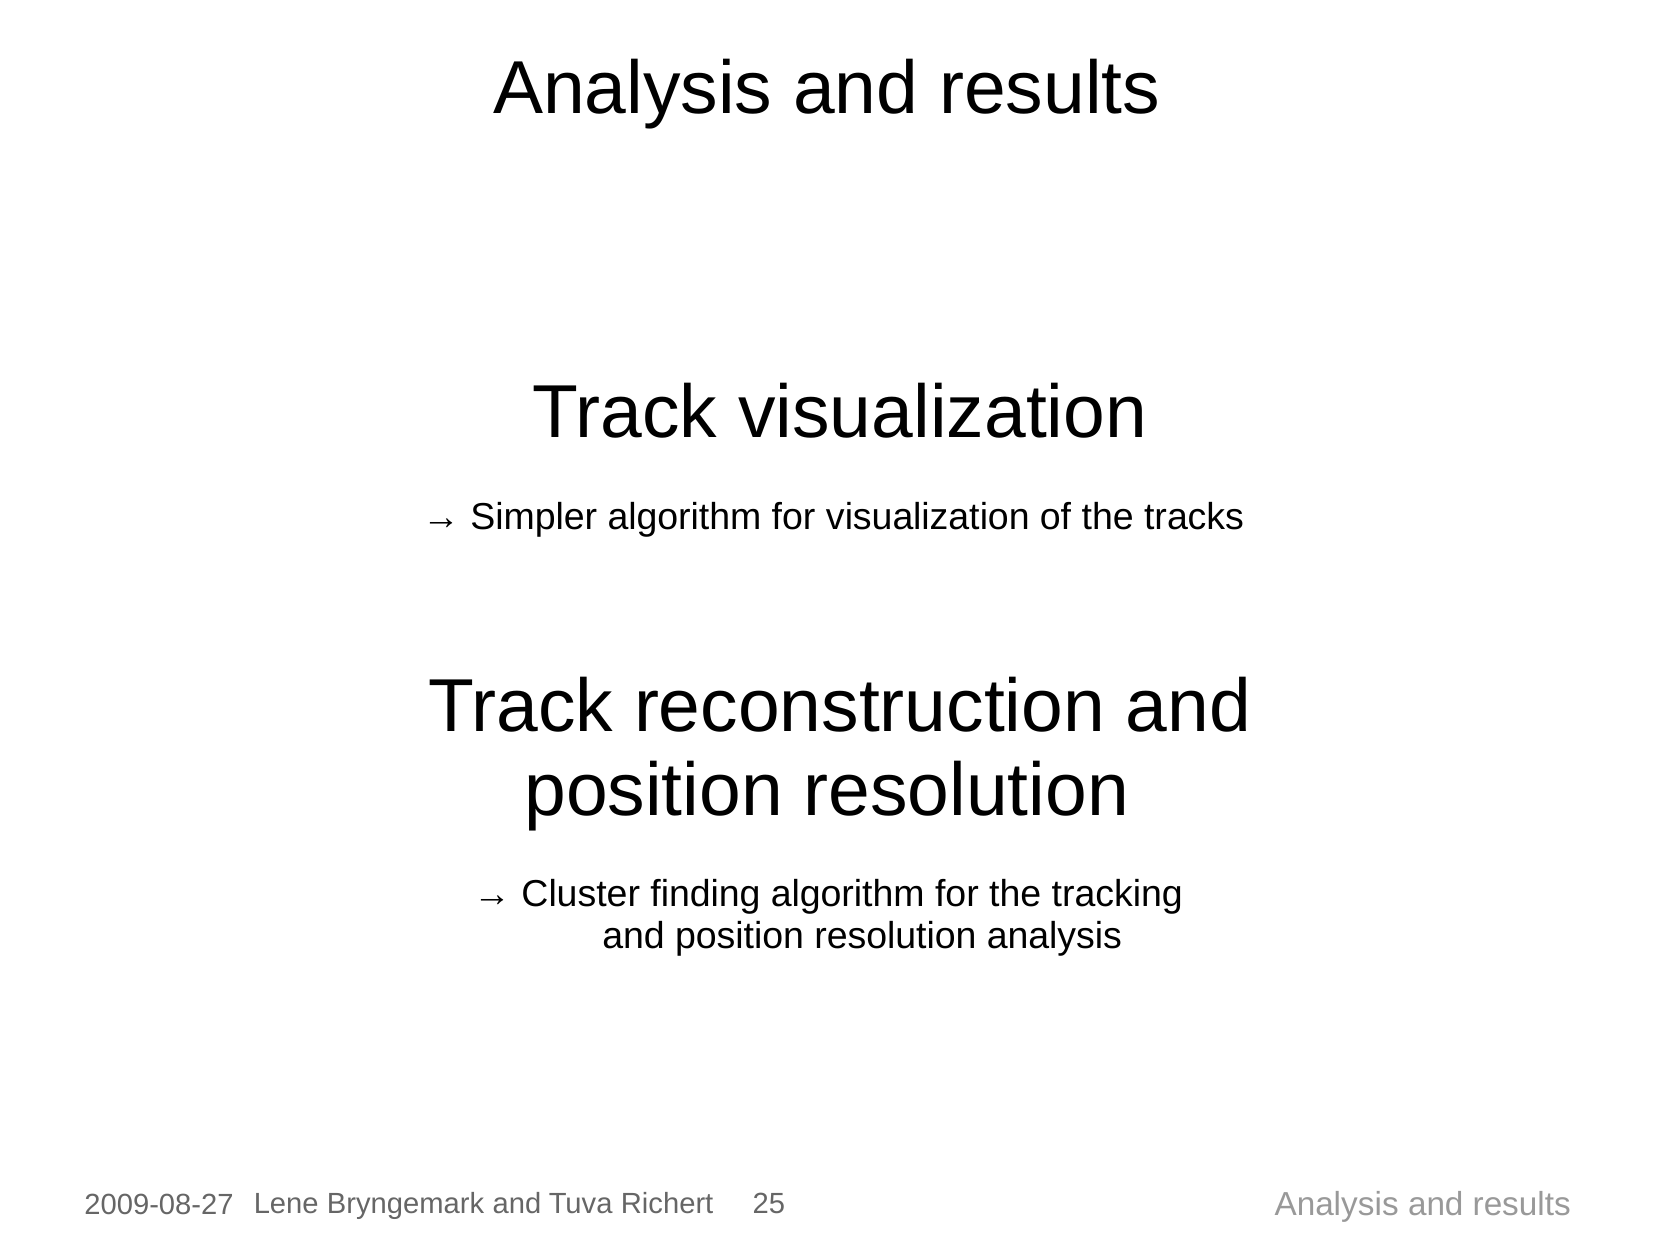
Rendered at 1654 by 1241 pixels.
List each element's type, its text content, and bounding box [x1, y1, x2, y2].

text_box Track visualization → Simpler algorithm for visualization of the tracks Track reconstruction and position resolution → Cluster finding algorithm for the tracking and position resolution analysis [311, 277, 1342, 1177]
text_box Analysis and results [39, 38, 1615, 138]
title Analysis and results [83, 1177, 1572, 1232]
